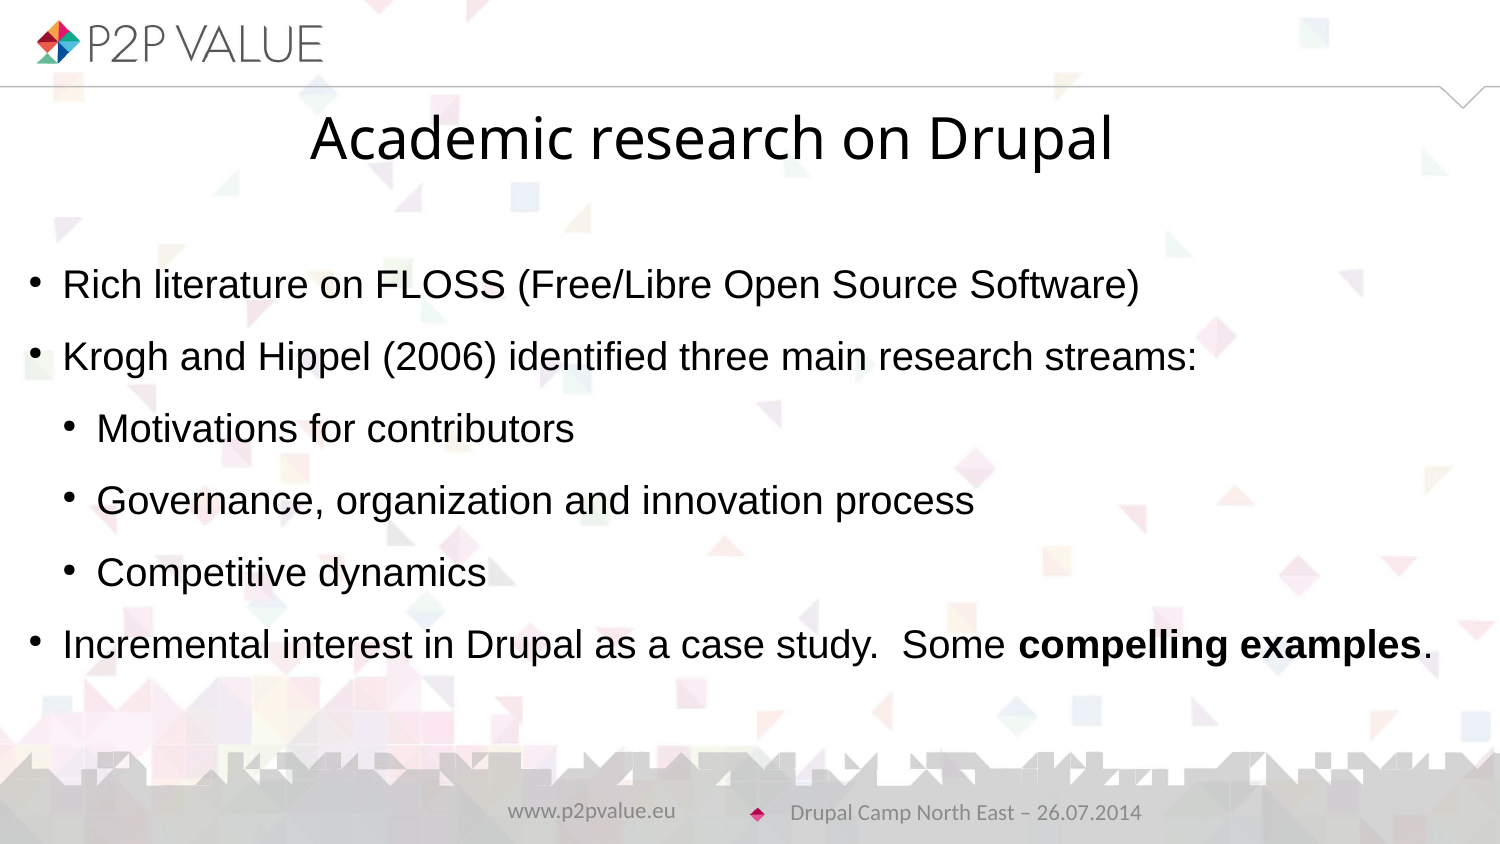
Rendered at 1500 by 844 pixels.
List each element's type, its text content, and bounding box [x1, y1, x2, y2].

picture [0, 0, 1500, 844]
text_box www.p2pvalue.eu [501, 789, 720, 829]
text_box Drupal Camp North East – 26.07.2014 [777, 788, 1470, 834]
title Academic research on Drupal [60, 92, 1366, 180]
subtitle Rich literature on FLOSS (Free/Libre Open Source Software) Krogh and Hippel (2006) identified three main research streams: Motivations for contributors Governance, organization and innovation process Competitive dynamics Incremental interest in Drupal as a case study. Some compelling examples. [15, 180, 1496, 736]
